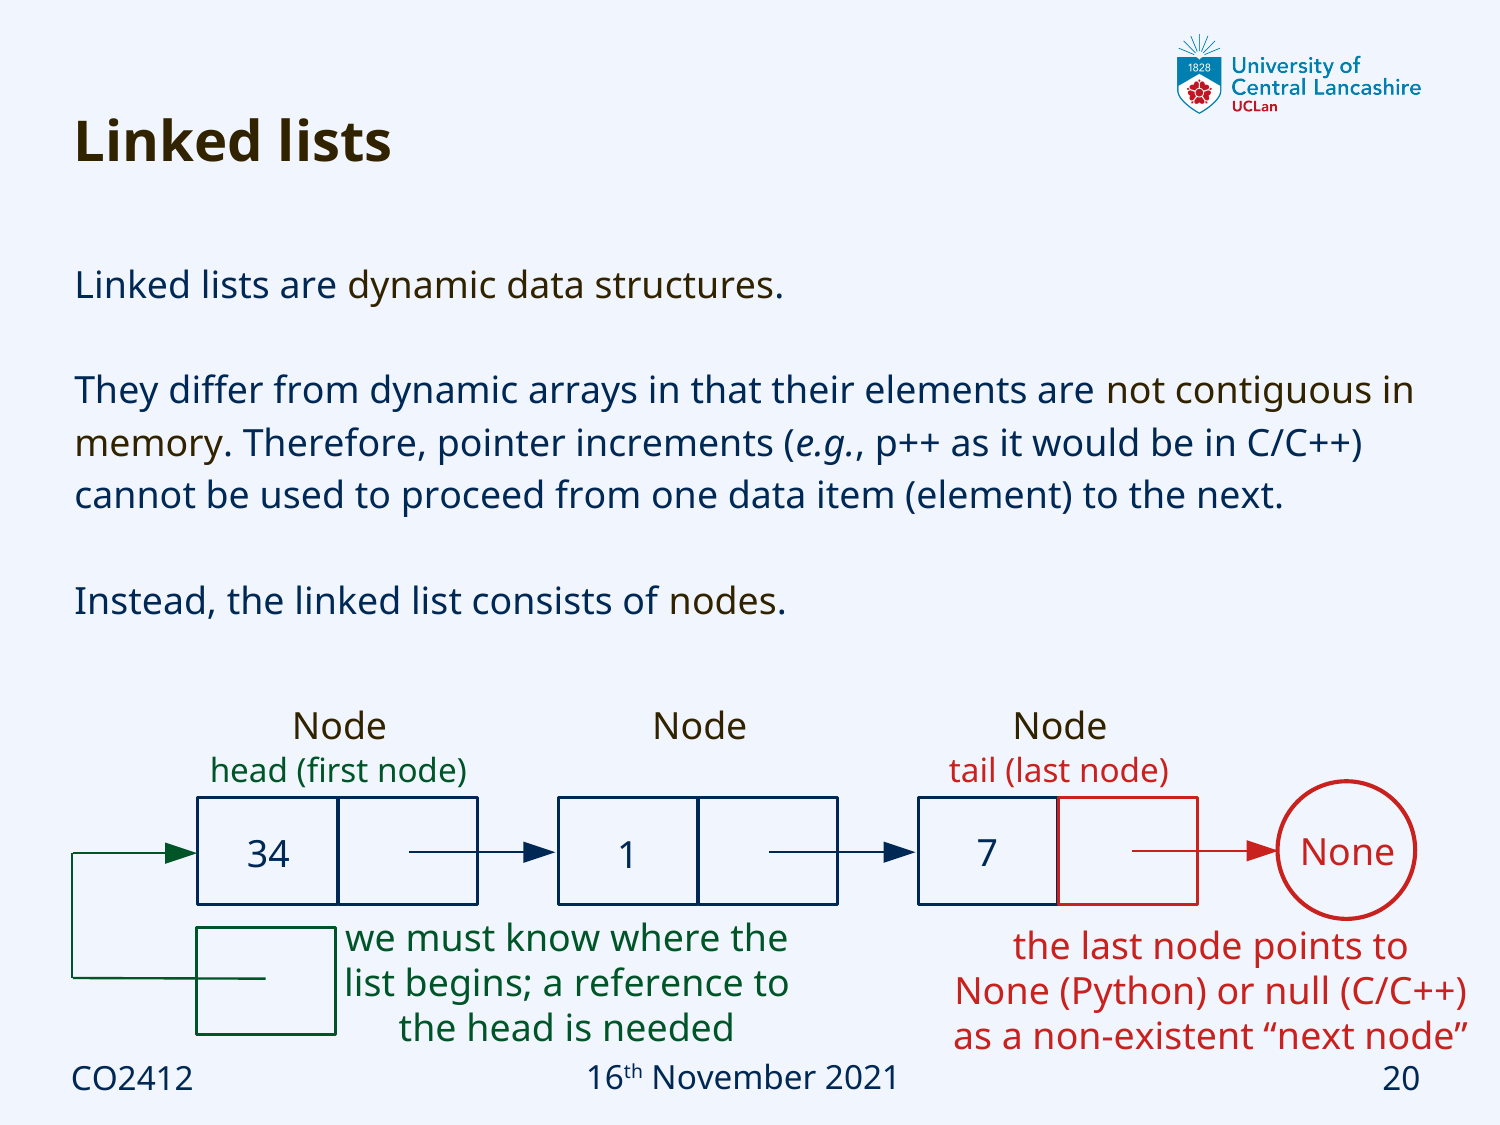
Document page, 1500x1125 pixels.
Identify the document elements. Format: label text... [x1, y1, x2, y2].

text_box Node [271, 694, 408, 741]
text_box 1 [575, 823, 681, 883]
text_box None [1279, 820, 1416, 881]
text_box Linked lists are dynamic data structures. They differ from dynamic arrays in that their elements are not contiguous in memory. Therefore, pointer increments (e.g., p++ as it would be in C/C++) cannot be used to proceed from one data item (element) to the next. Instead, the linked list consists of nodes. [59, 246, 1441, 665]
text_box 34 [215, 823, 322, 883]
title Linked lists [58, 93, 1475, 186]
picture [1177, 34, 1421, 93]
text_box head (first node) [181, 741, 496, 797]
text_box Node [991, 694, 1129, 741]
text_box Node [631, 694, 768, 755]
text_box we must know where the list begins; a reference to the head is needed [319, 906, 815, 1056]
text_box tail (last node) [901, 741, 1217, 797]
text_box 7 [934, 821, 1040, 882]
text_box the last node points to None (Python) or null (C/C++) as a non-existent “next node” [928, 914, 1493, 1065]
